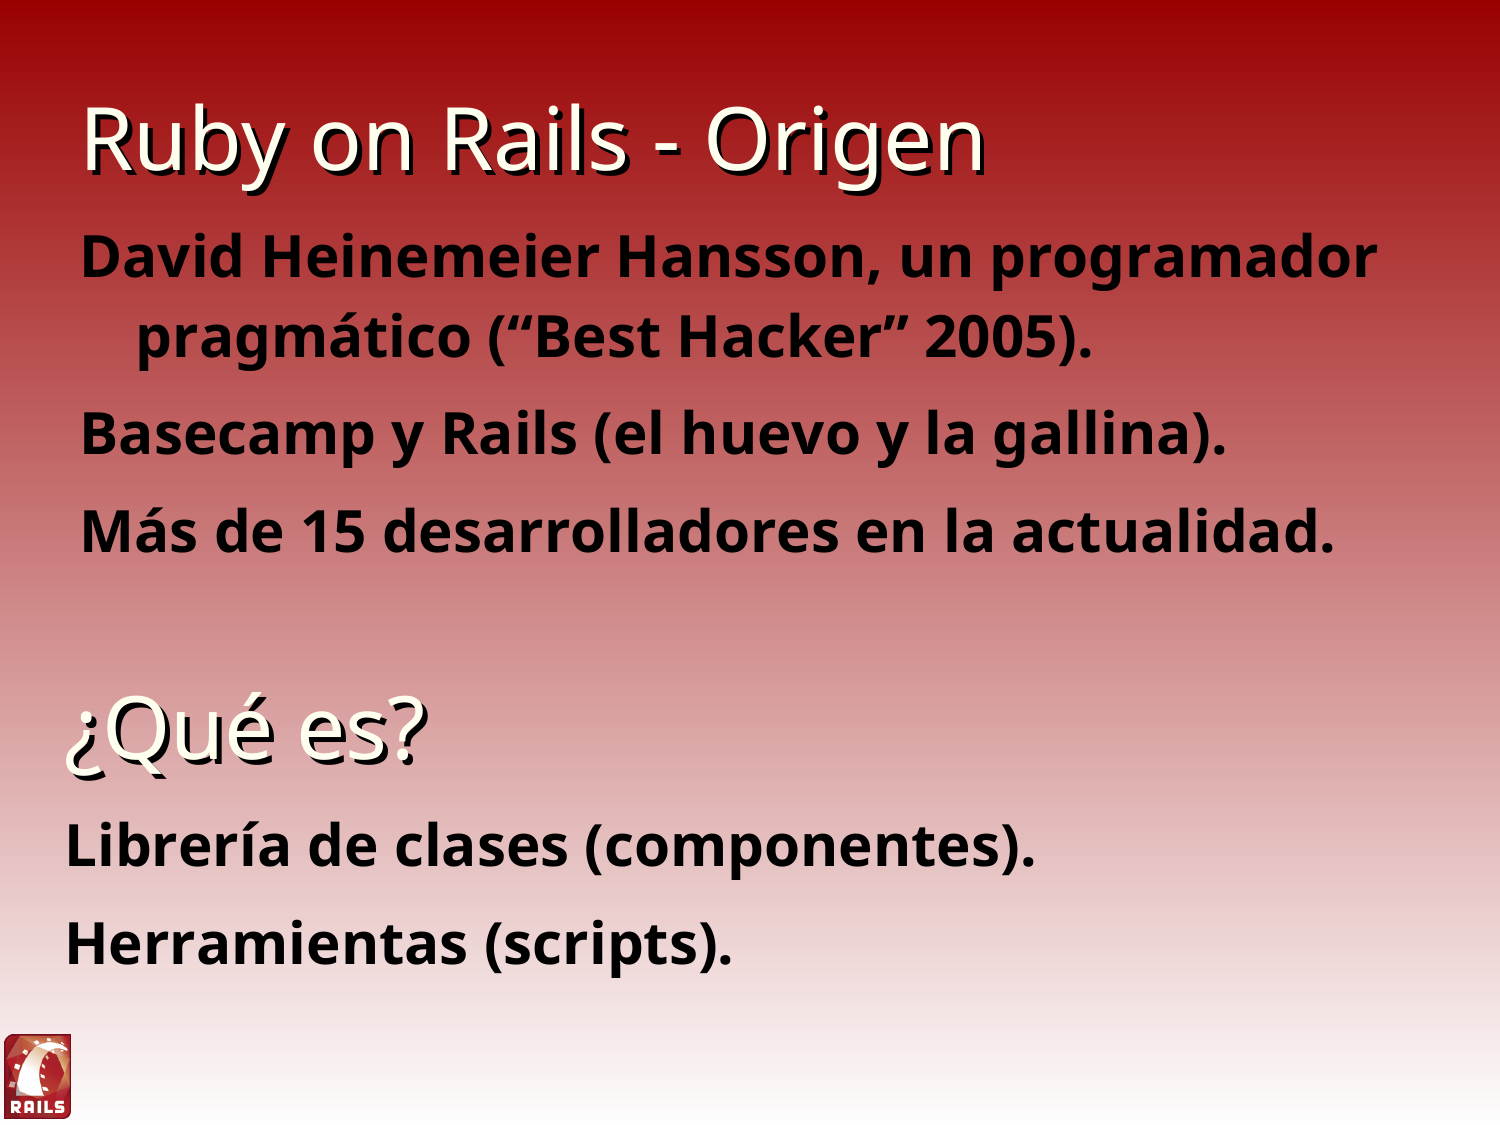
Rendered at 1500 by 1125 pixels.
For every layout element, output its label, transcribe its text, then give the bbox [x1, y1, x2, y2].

picture [4, 1034, 71, 1119]
list David Heinemeier Hansson, un programador pragmático (“Best Hacker” 2005). Basecamp y Rails (el huevo y la gallina). Más de 15 desarrolladores en la actualidad. [64, 208, 1430, 667]
title ¿Qué es? [49, 631, 1302, 796]
title Ruby on Rails - Origen [64, 42, 1317, 208]
list Librería de clases (componentes). Herramientas (scripts). [49, 796, 1414, 1012]
